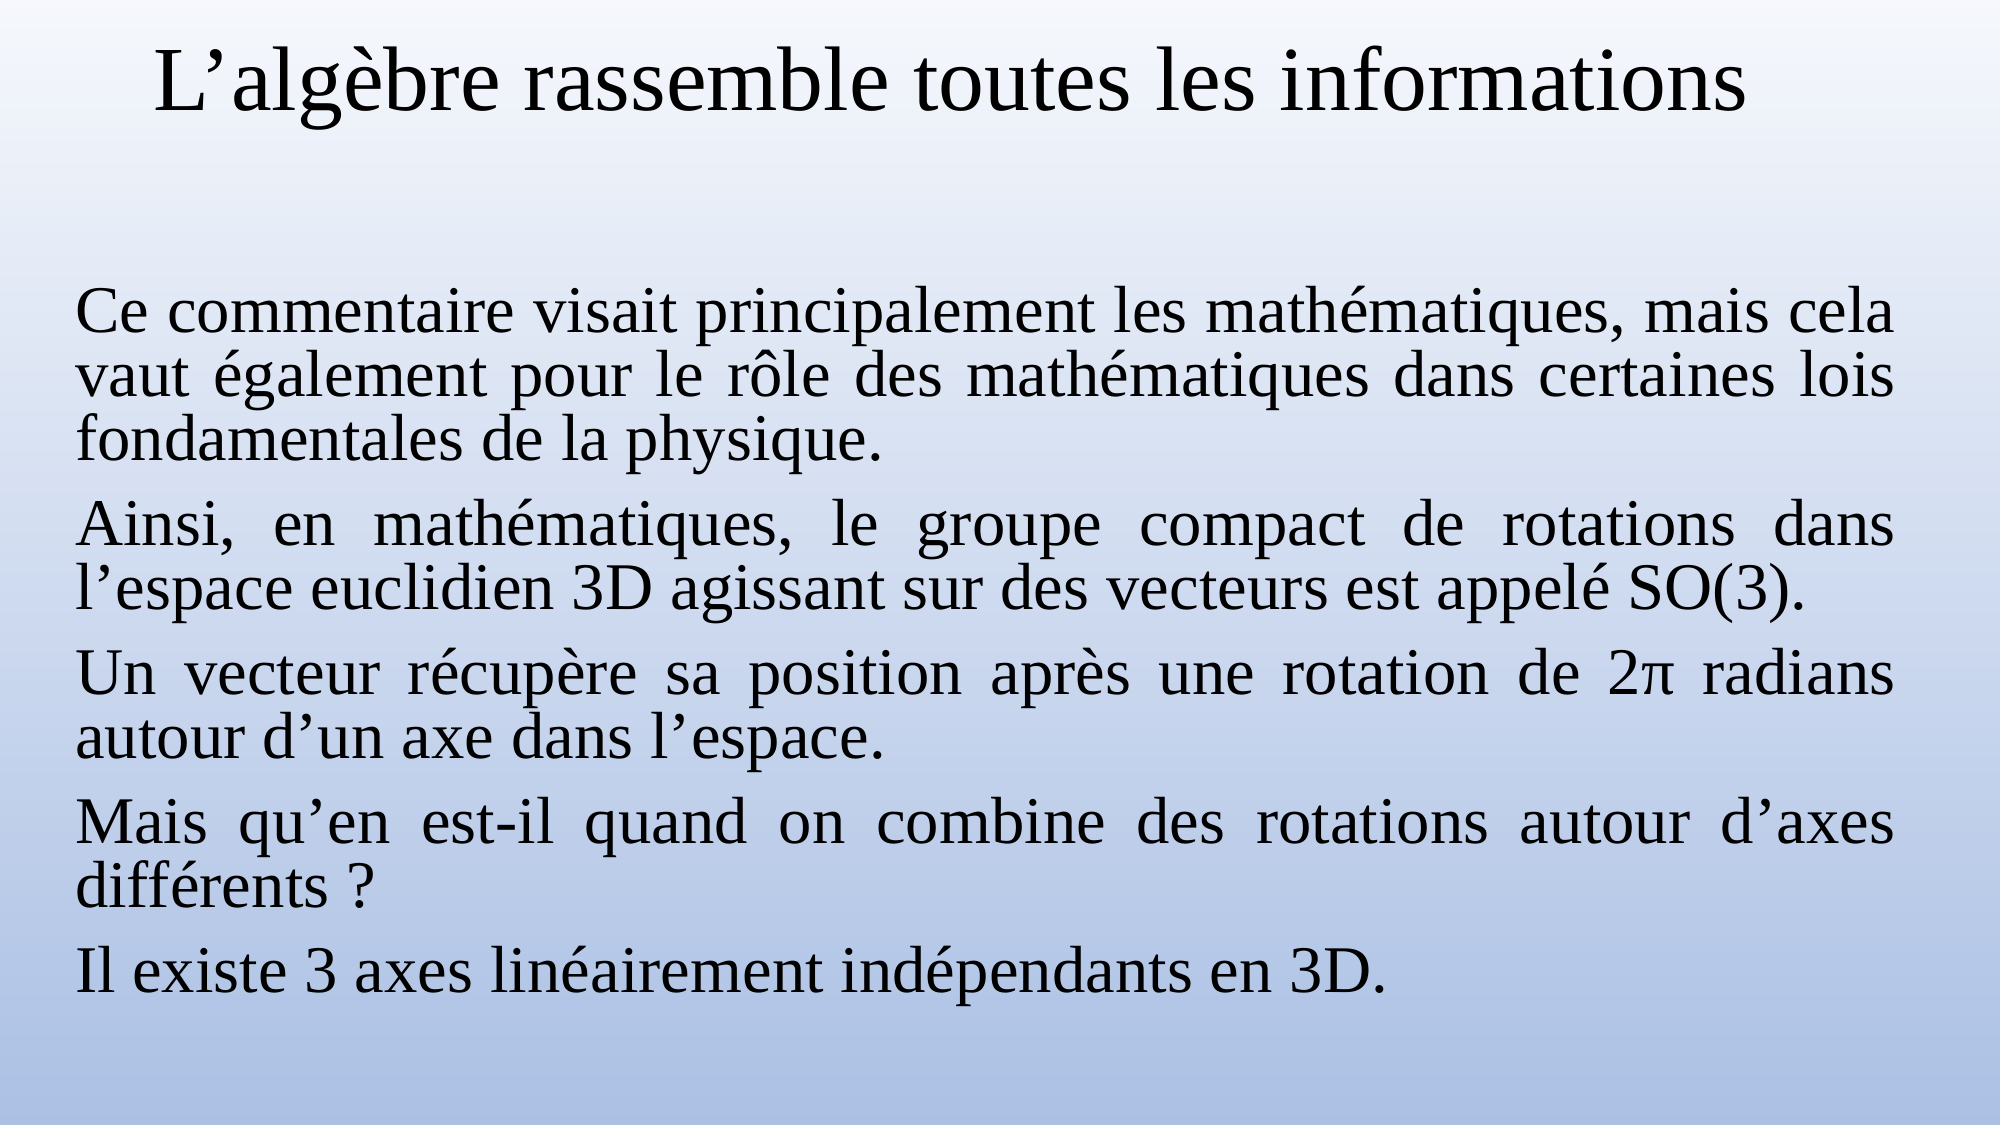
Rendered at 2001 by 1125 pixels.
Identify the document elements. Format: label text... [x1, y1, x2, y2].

list Ce commentaire visait principalement les mathématiques, mais cela vaut également pour le rôle des mathématiques dans certaines lois fondamentales de la physique. Ainsi, en mathématiques, le groupe compact de rotations dans l’espace euclidien 3D agissant sur des vecteurs est appelé SO(3). Un vecteur récupère sa position après une rotation de 2π radians autour d’un axe dans l’espace. Mais qu’en est-il quand on combine des rotations autour d’axes différents ? Il existe 3 axes linéairement indépendants en 3D. [60, 173, 1914, 1125]
title L’algèbre rassemble toutes les informations [134, 1, 1771, 160]
